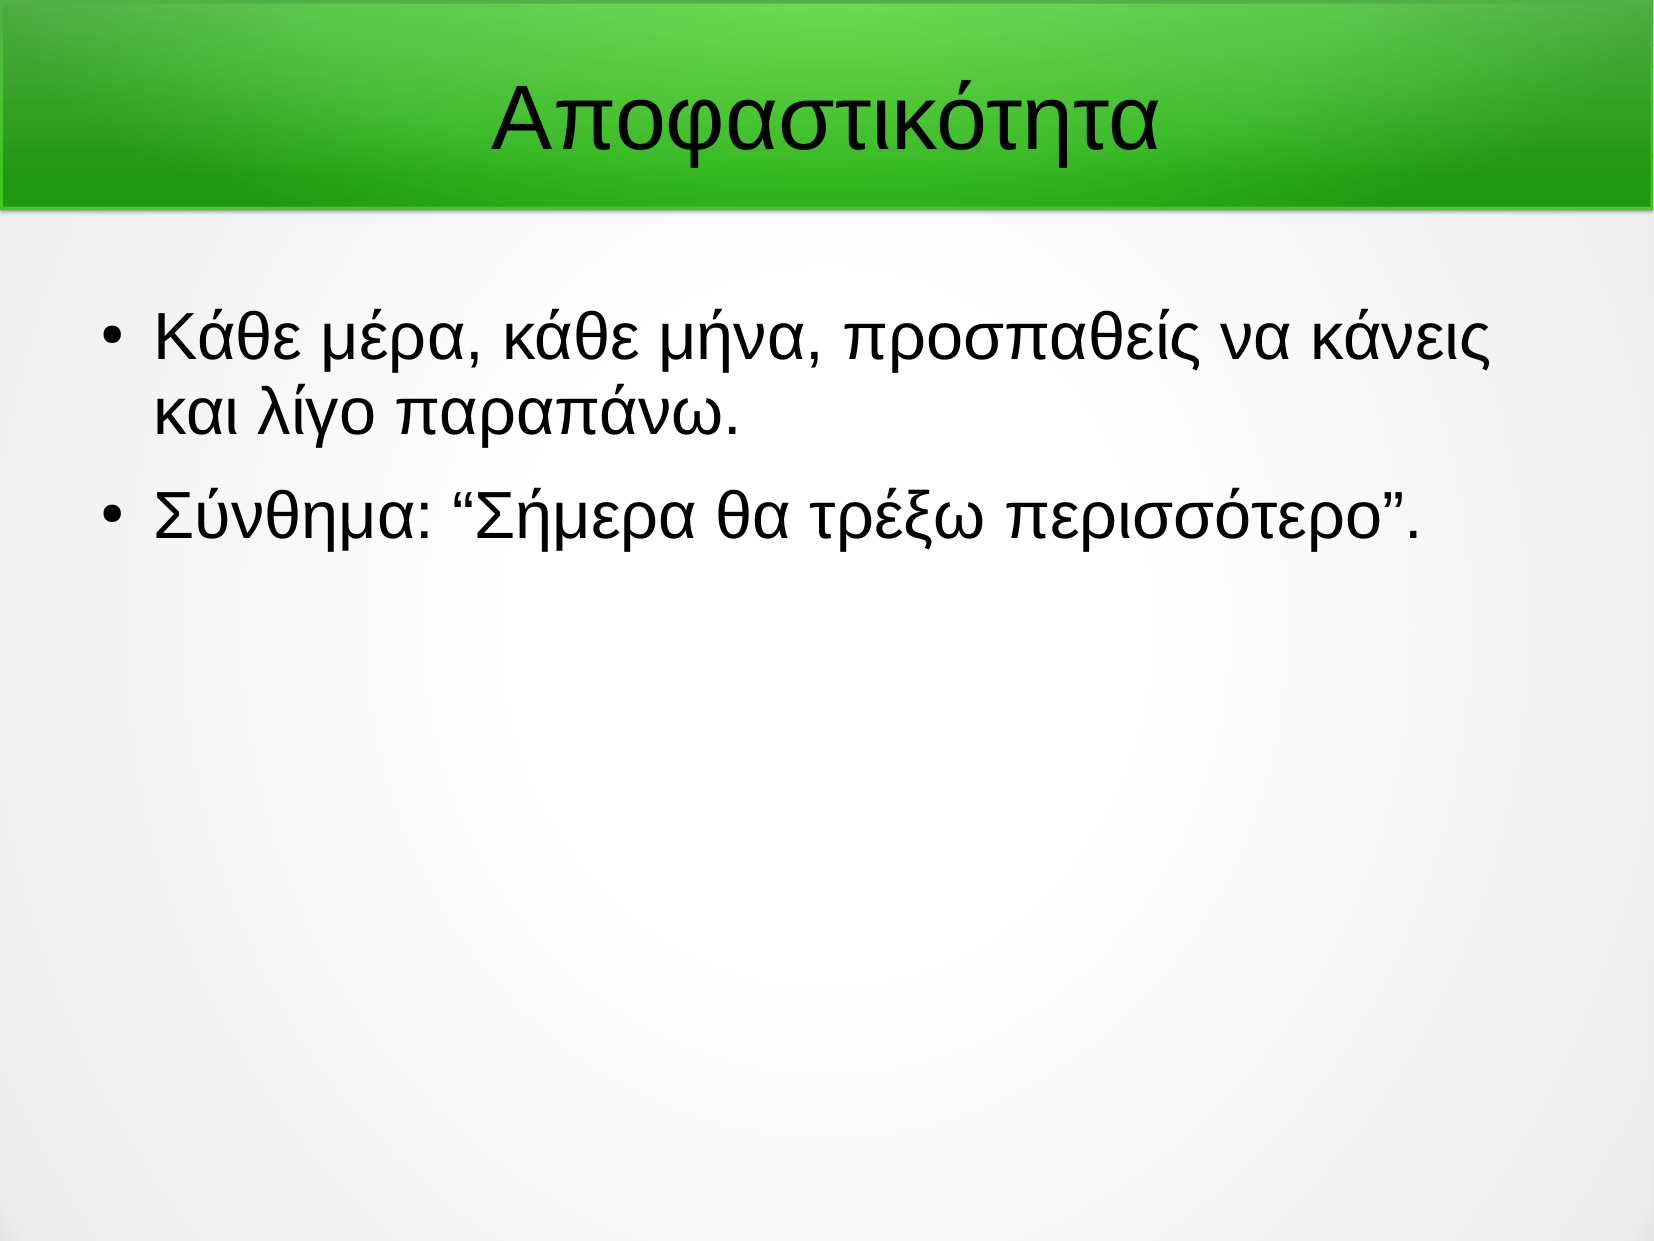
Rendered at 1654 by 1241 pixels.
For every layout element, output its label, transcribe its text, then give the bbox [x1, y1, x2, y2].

list Κάθε μέρα, κάθε μήνα, προσπαθείς να κάνεις και λίγο παραπάνω. Σύνθημα: “Σήμερα θα τρέξω περισσότερο”. [82, 299, 1571, 1019]
title Αποφαστικότητα [82, 47, 1571, 189]
